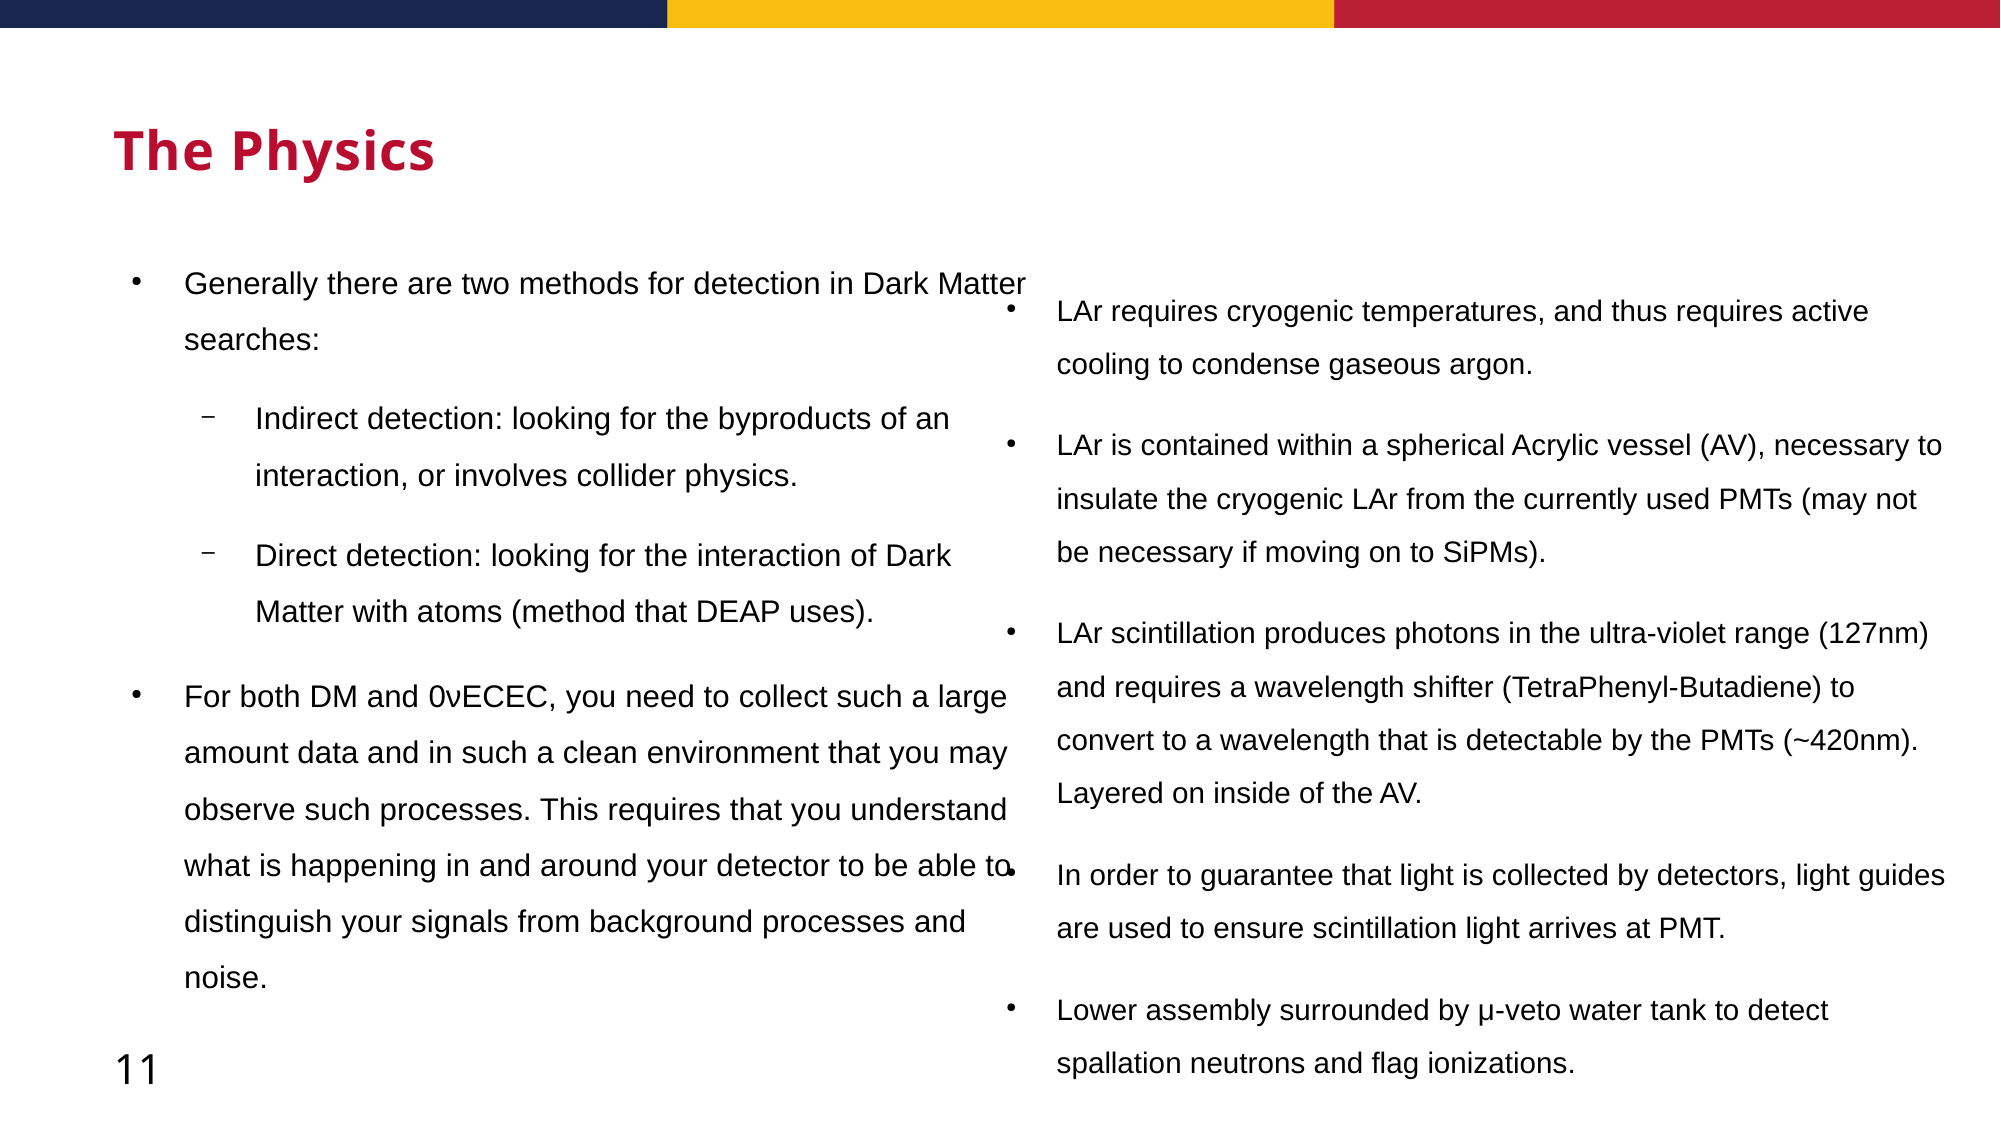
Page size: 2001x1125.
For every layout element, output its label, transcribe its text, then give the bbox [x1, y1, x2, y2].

picture [0, 0, 2000, 28]
slide_number <number> [99, 1035, 190, 1092]
title The Physics [98, 115, 1886, 219]
list Generally there are two methods for detection in Dark Matter searches: Indirect detection: looking for the byproducts of an interaction, or involves collider physics. Direct detection: looking for the interaction of Dark Matter with atoms (method that DEAP uses). For both DM and 0νECEC, you need to collect such a large amount data and in such a clean environment that you may observe such processes. This requires that you understand what is happening in and around your detector to be able to distinguish your signals from background processes and noise. [98, 236, 1063, 1013]
list LAr requires cryogenic temperatures, and thus requires active cooling to condense gaseous argon. LAr is contained within a spherical Acrylic vessel (AV), necessary to insulate the cryogenic LAr from the currently used PMTs (may not be necessary if moving on to SiPMs). LAr scintillation produces photons in the ultra-violet range (127nm) and requires a wavelength shifter (TetraPhenyl-Butadiene) to convert to a wavelength that is detectable by the PMTs (~420nm). Layered on inside of the AV. In order to guarantee that light is collected by detectors, light guides are used to ensure scintillation light arrives at PMT. Lower assembly surrounded by μ-veto water tank to detect spallation neutrons and flag ionizations. [974, 266, 1969, 1093]
